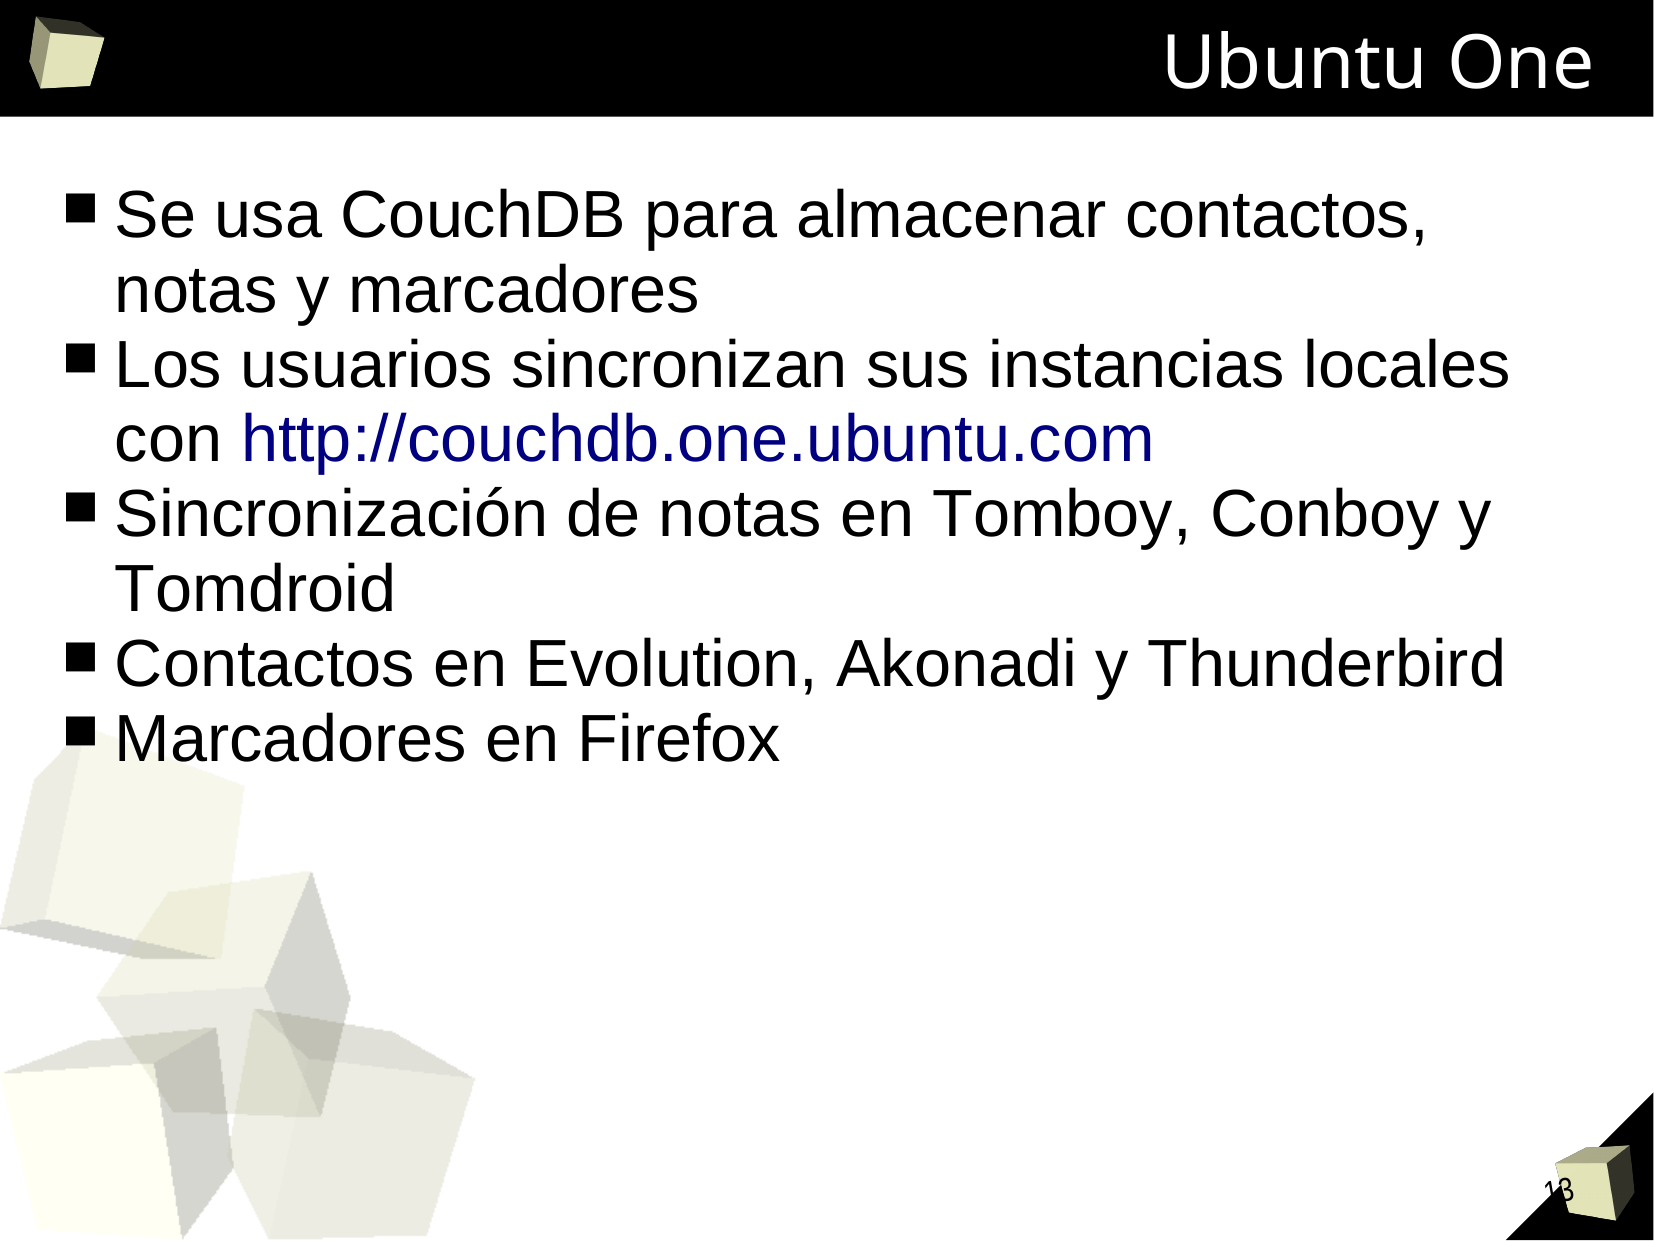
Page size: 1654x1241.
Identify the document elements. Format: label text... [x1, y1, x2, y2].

picture [0, 726, 477, 1241]
title Ubuntu One [118, 6, 1595, 112]
list Se usa CouchDB para almacenar contactos, notas y marcadores Los usuarios sincronizan sus instancias locales con http://couchdb.one.ubuntu.com Sincronización de notas en Tomboy, Conboy y Tomdroid Contactos en Evolution, Akonadi y Thunderbird Marcadores en Firefox [44, 177, 1611, 1200]
